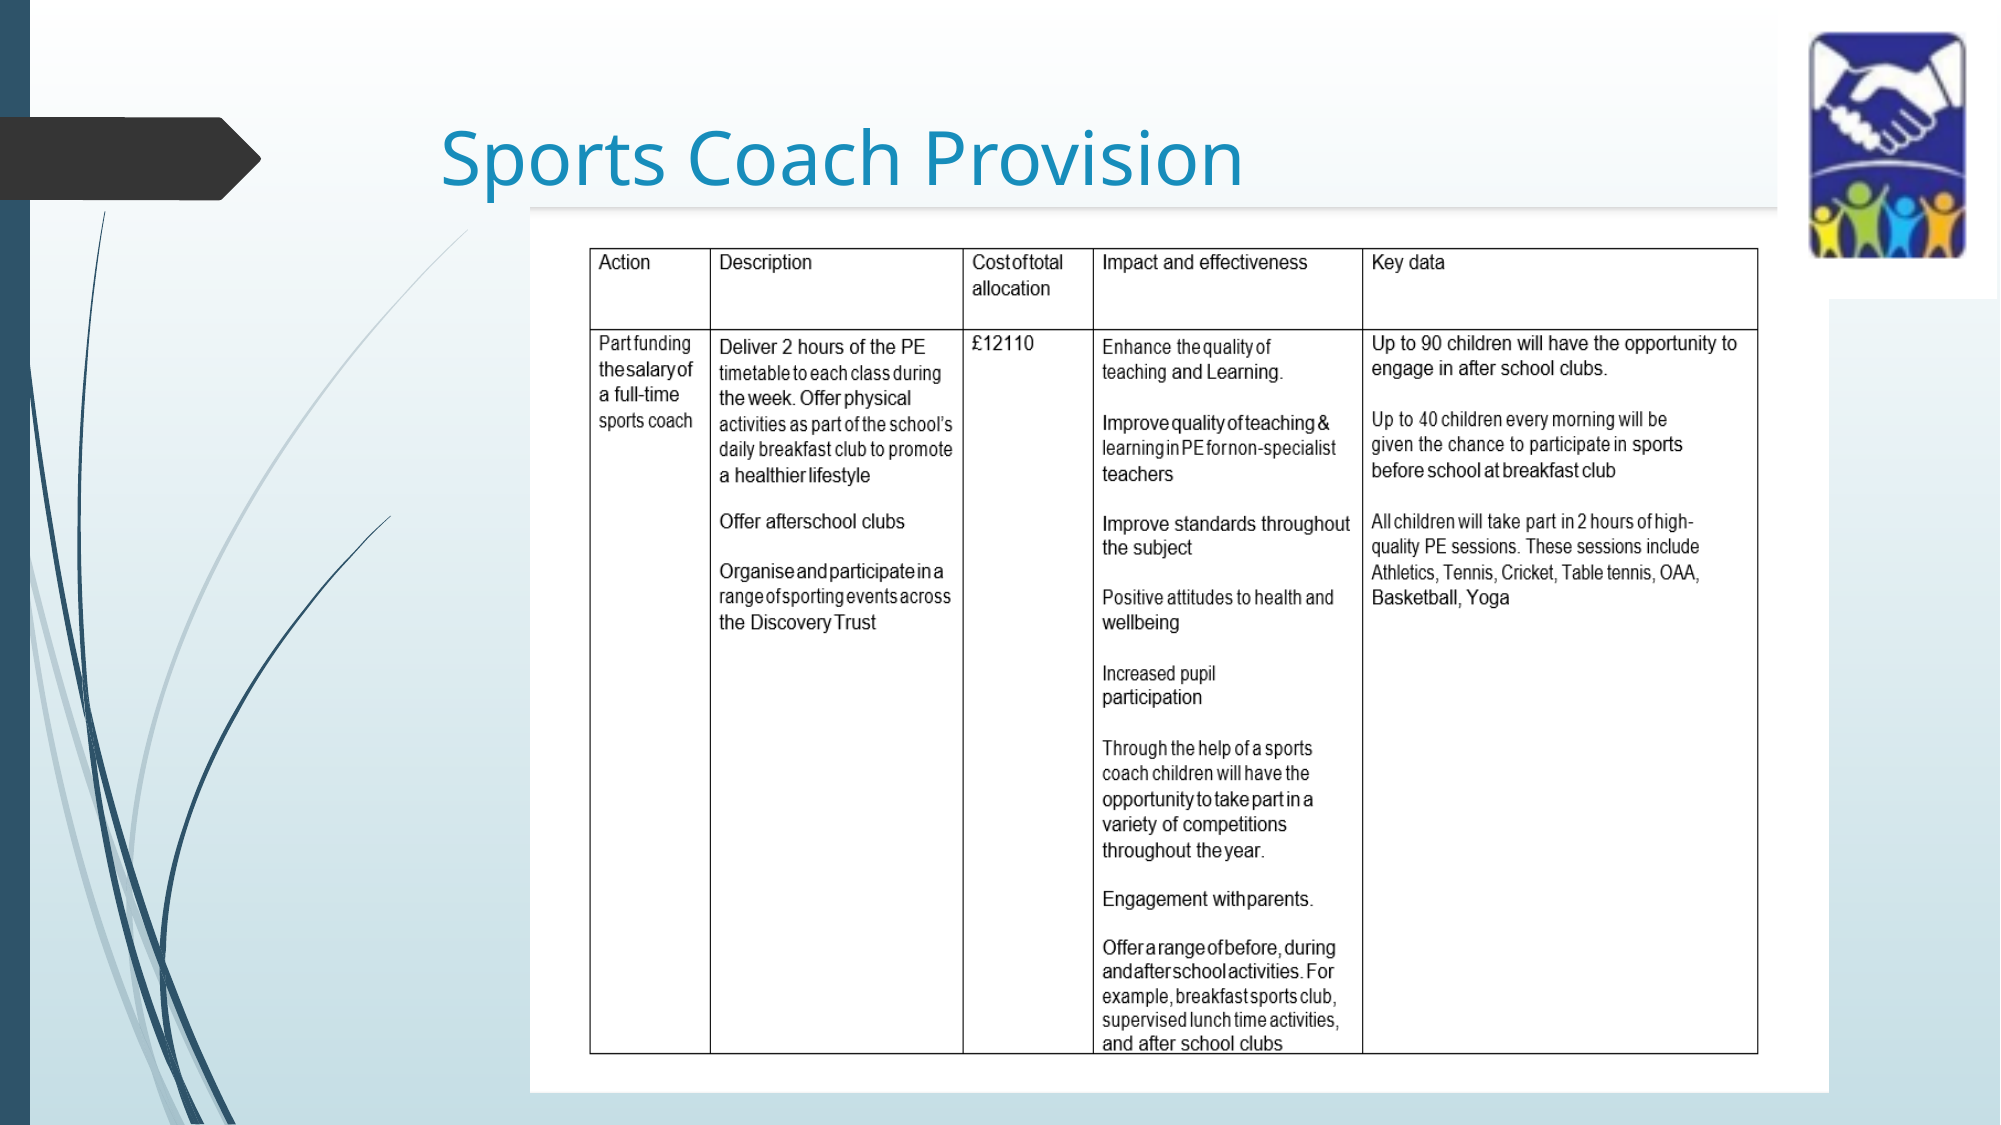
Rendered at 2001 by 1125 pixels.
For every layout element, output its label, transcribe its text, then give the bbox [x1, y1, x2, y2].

picture [530, 313, 1987, 1112]
title Sports Coach Provision [425, 102, 1888, 313]
picture [1777, 0, 1998, 299]
